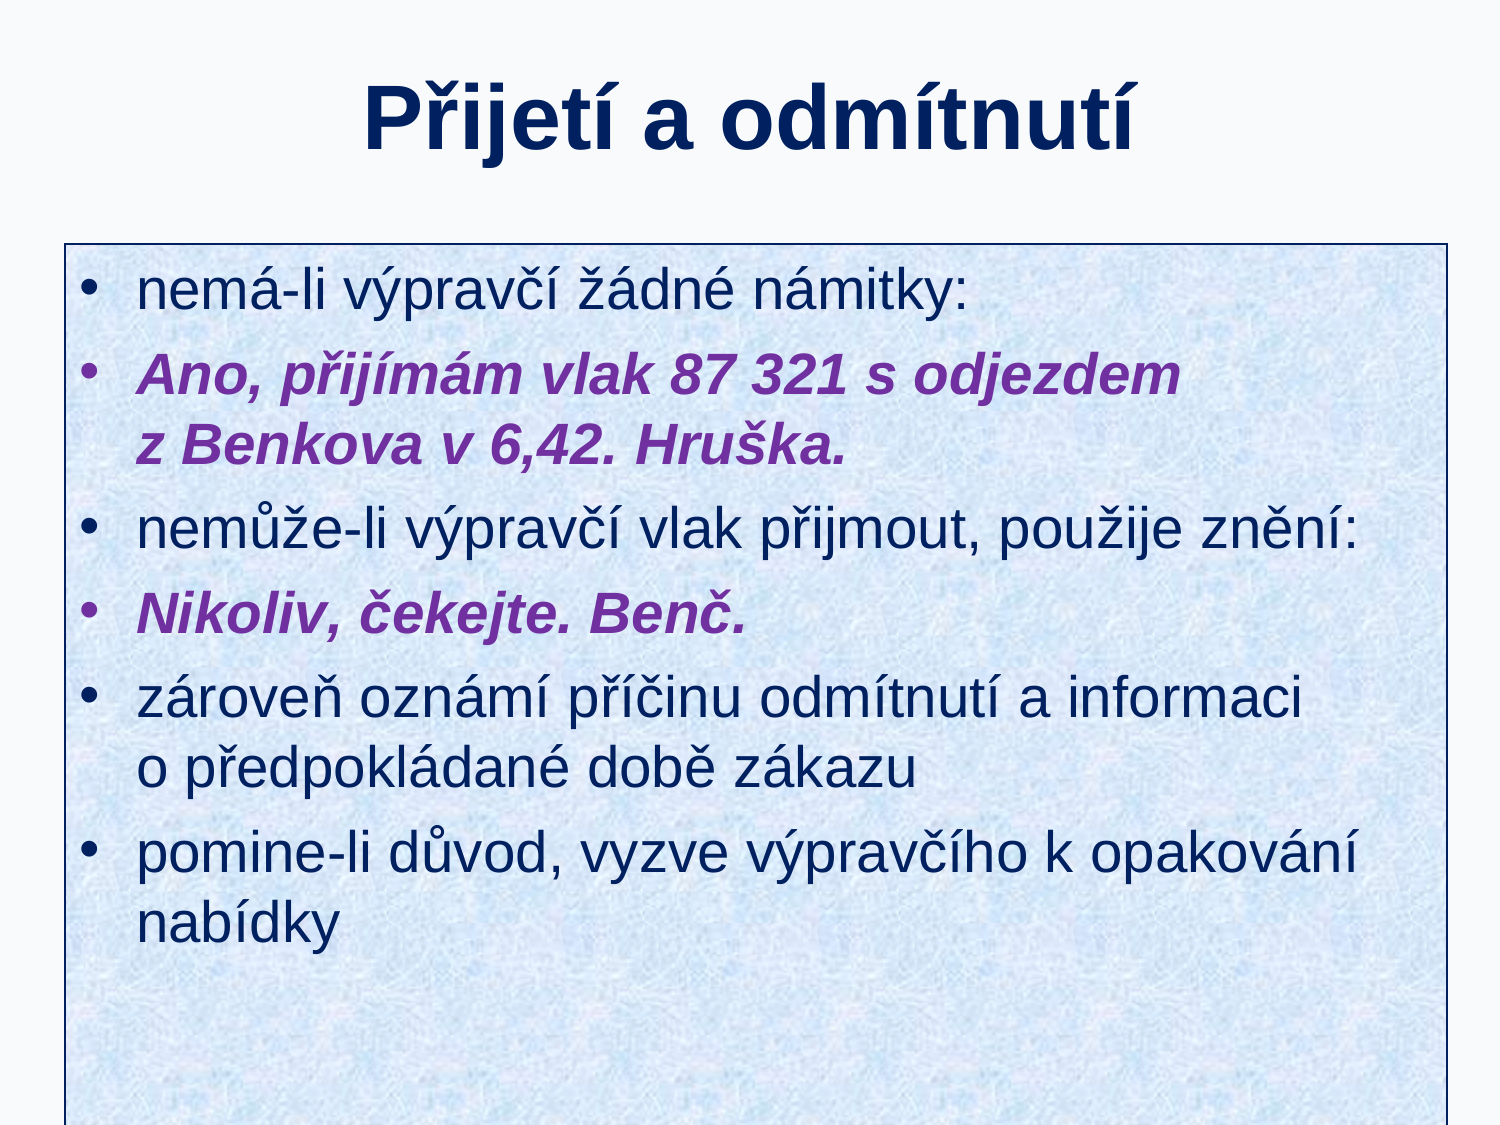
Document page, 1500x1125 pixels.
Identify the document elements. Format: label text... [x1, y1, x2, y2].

title Přijetí a odmítnutí [41, 18, 1459, 207]
list nemá-li výpravčí žádné námitky: Ano, přijímám vlak 87 321 s odjezdem z Benkova v 6,42. Hruška. nemůže-li výpravčí vlak přijmout, použije znění: Nikoliv, čekejte. Benč. zároveň oznámí příčinu odmítnutí a informaci o předpokládané době zákazu pomine-li důvod, vyzve výpravčího k opakování nabídky [64, 243, 1447, 1125]
